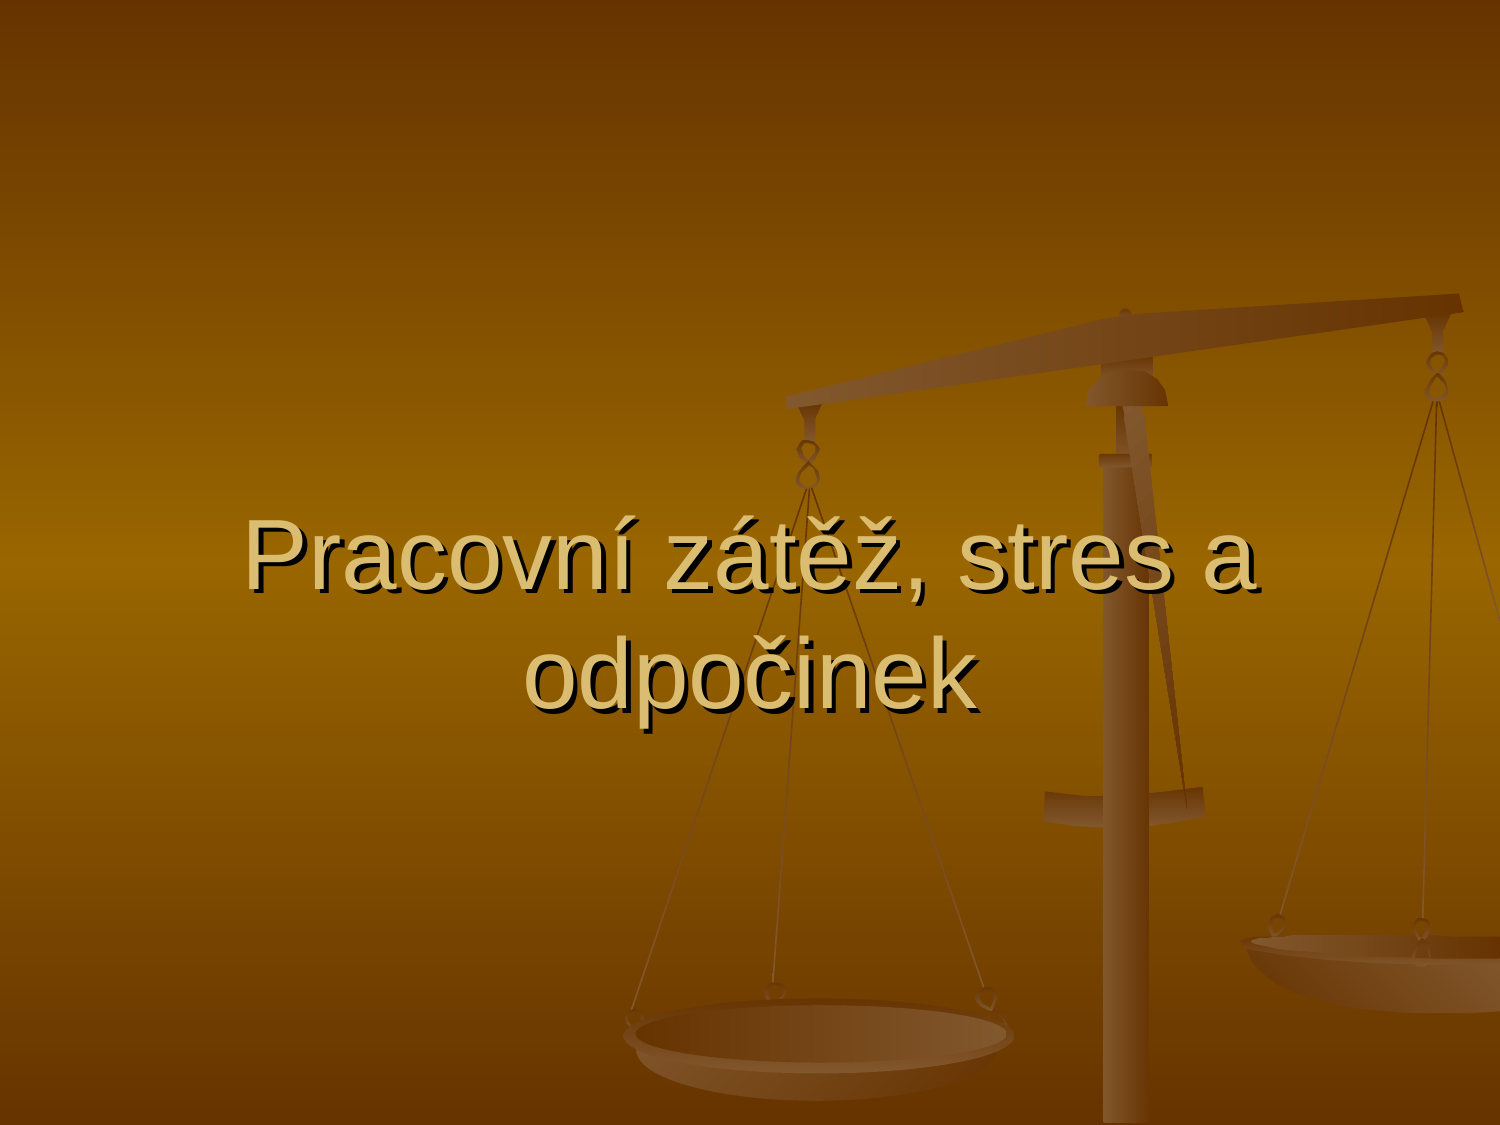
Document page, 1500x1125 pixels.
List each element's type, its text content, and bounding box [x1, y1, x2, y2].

title Pracovní zátěž, stres a odpočinek [112, 361, 1388, 647]
